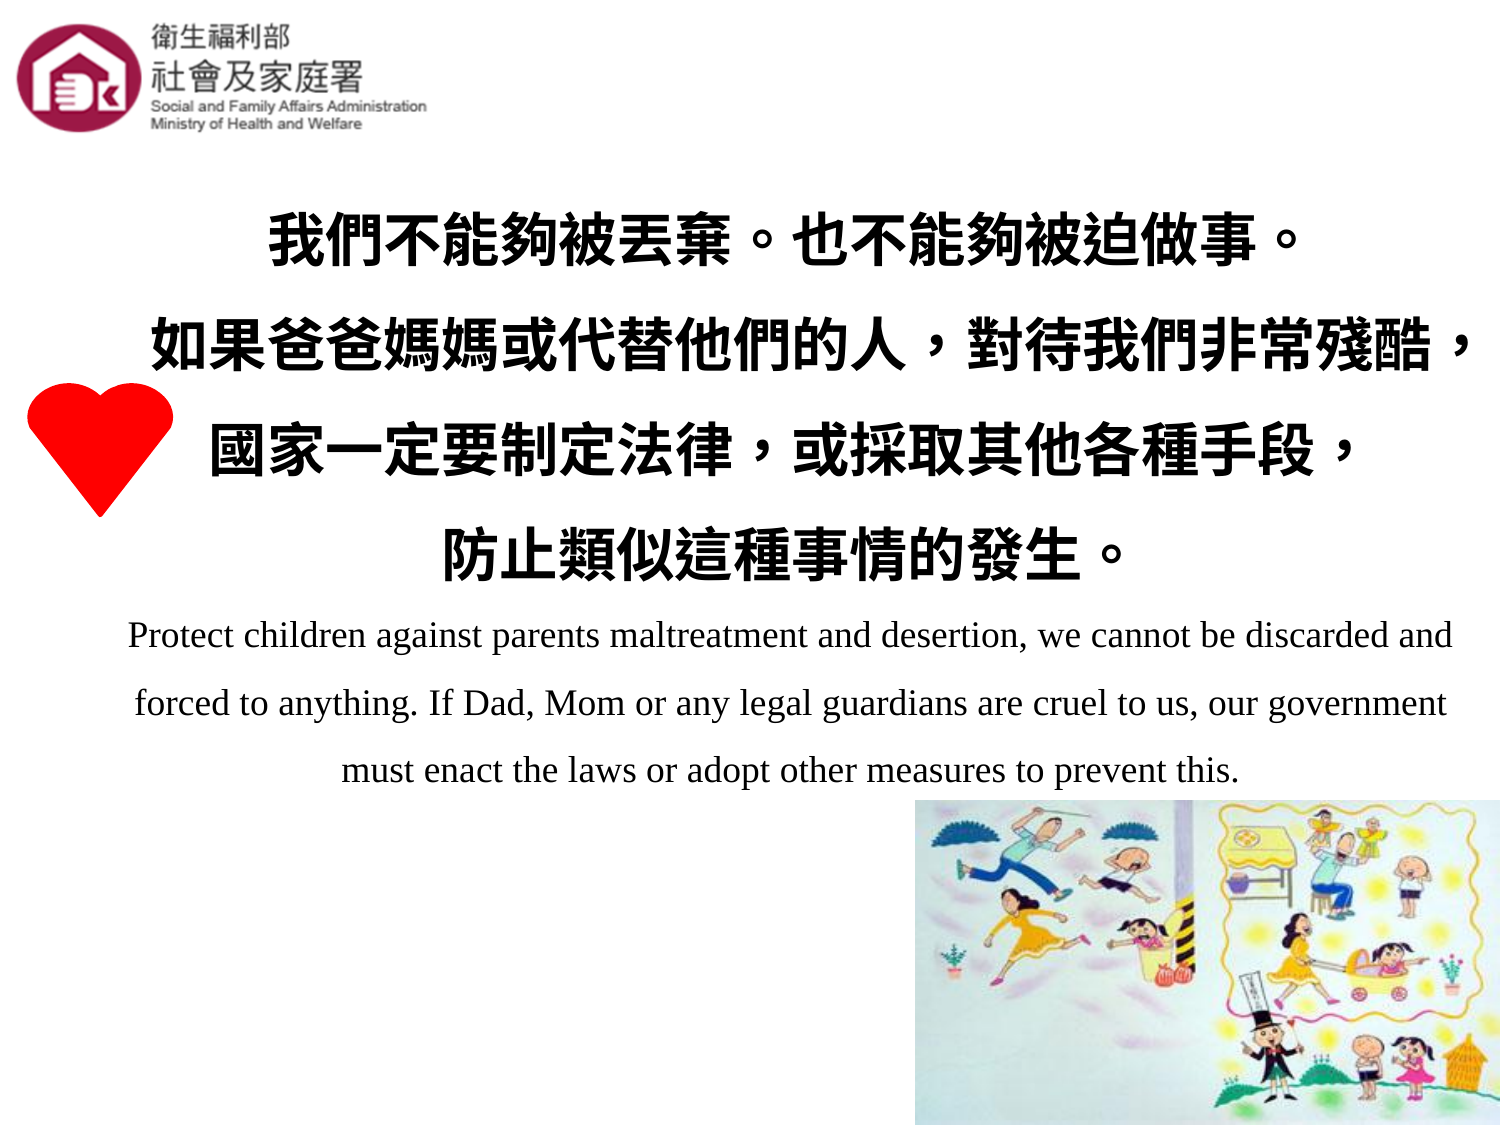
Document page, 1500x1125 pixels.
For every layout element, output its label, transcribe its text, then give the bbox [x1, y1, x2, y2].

text_box 我們不能夠被丟棄。也不能夠被迫做事。 如果爸爸媽媽或代替他們的人，對待我們非常殘酷，國家一定要制定法律，或採取其他各種手段， 防止類似這種事情的發生。 Protect children against parents maltreatment and desertion, we cannot be discarded and forced to anything. If Dad, Mom or any legal guardians are cruel to us, our government must enact the laws or adopt other measures to prevent this. [112, 160, 1471, 888]
picture [915, 800, 1500, 1125]
text_box [29, 385, 172, 516]
picture [0, 0, 432, 149]
